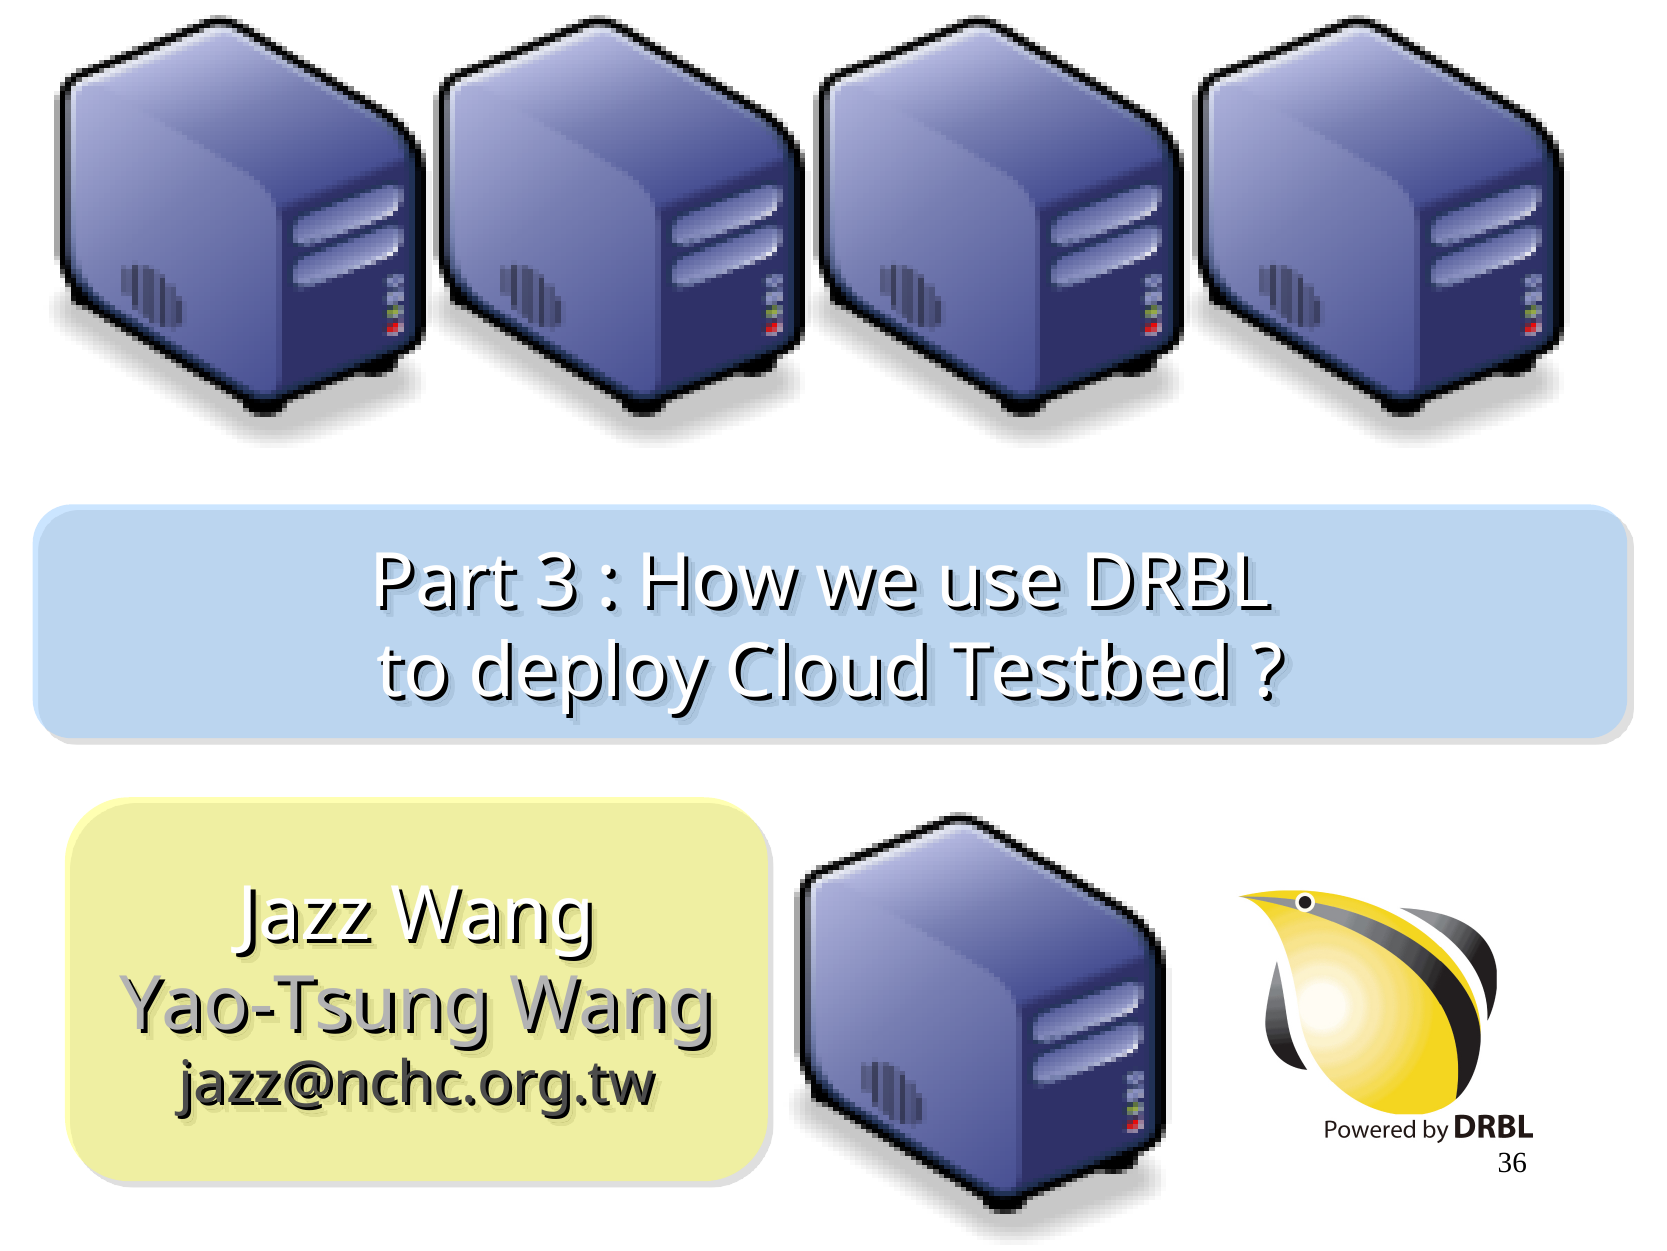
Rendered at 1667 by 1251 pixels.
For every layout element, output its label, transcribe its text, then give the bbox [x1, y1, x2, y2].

text_box Part 3 : How we use DRBL to deploy Cloud Testbed ? [32, 504, 1628, 739]
picture [767, 799, 1211, 1249]
picture [27, 2, 1609, 502]
picture [1224, 874, 1548, 1152]
text_box Jazz Wang Yao-Tsung Wang jazz@nchc.org.tw [64, 797, 767, 1182]
